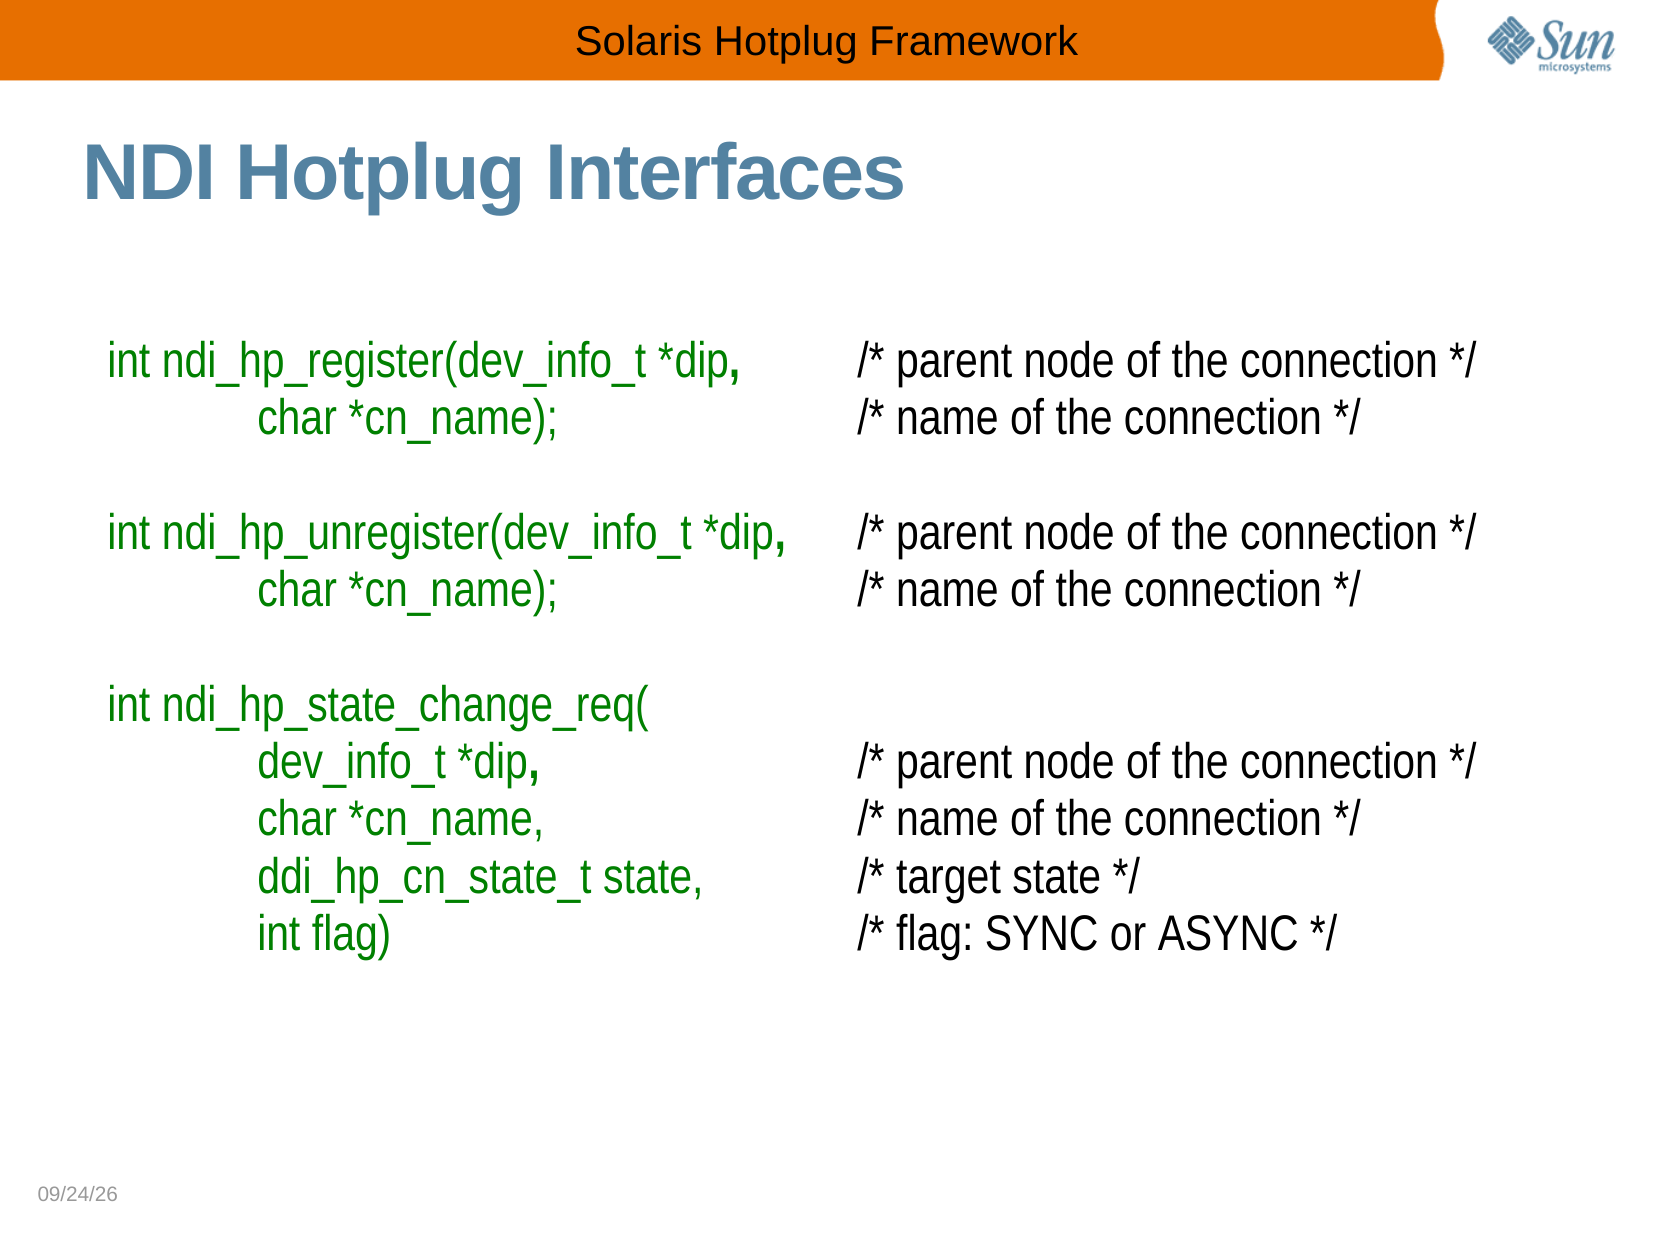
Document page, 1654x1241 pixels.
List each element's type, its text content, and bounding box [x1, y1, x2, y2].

picture [0, 0, 1654, 83]
text_box int ndi_hp_register(dev_info_t *dip, /* parent node of the connection */ char *cn_name); /* name of the connection */ int ndi_hp_unregister(dev_info_t *dip, /* parent node of the connection */ char *cn_name); /* name of the connection */ int ndi_hp_state_change_req( dev_info_t *dip, /* parent node of the connection */ char *cn_name, /* name of the connection */ ddi_hp_cn_state_t state, /* target state */ int flag) /* flag: SYNC or ASYNC */ [92, 266, 1565, 1163]
title NDI Hotplug Interfaces [82, 135, 1585, 263]
